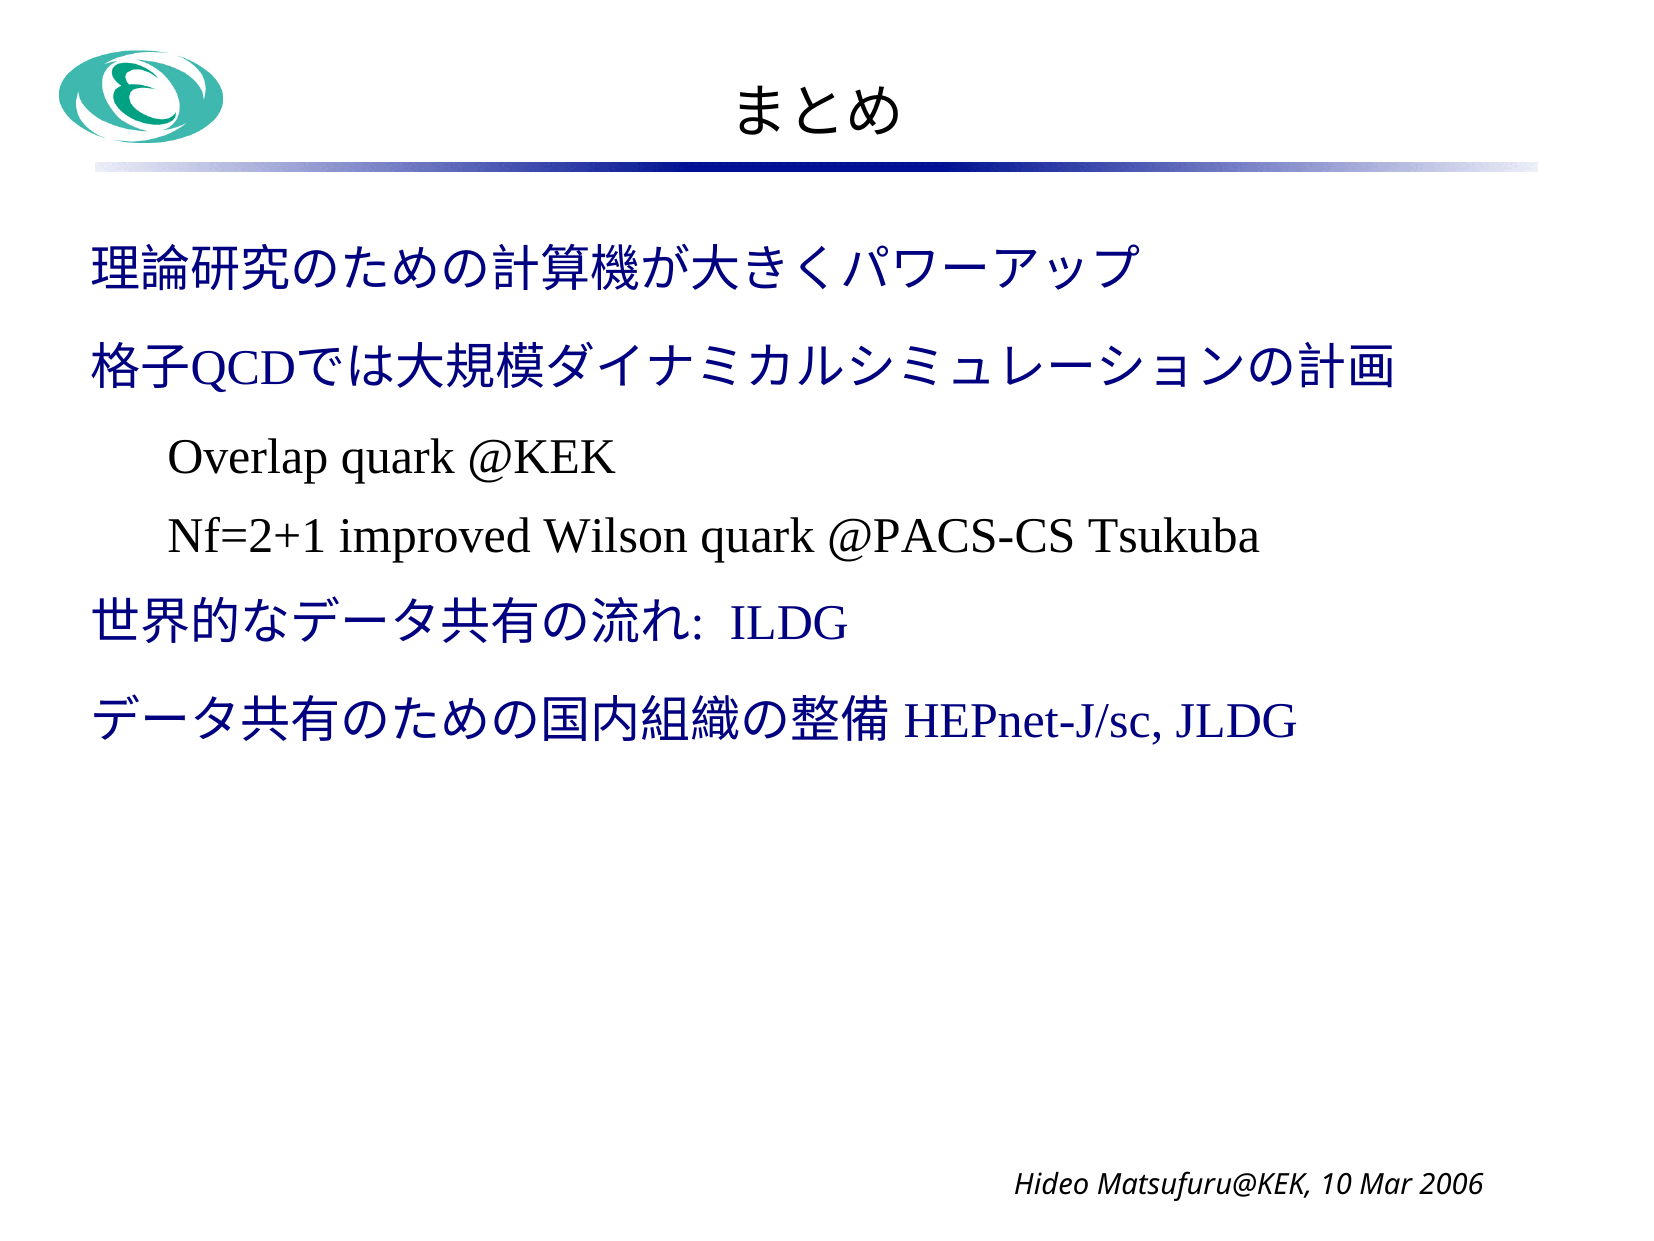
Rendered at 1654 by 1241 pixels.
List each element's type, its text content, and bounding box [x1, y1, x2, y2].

title まとめ [186, 56, 1447, 164]
picture [52, 41, 230, 152]
list 理論研究のための計算機が大きくパワーアップ 格子QCDでは大規模ダイナミカルシミュレーションの計画 Overlap quark @KEK Nf=2+1 improved Wilson quark @PACS-CS Tsukuba 世界的なデータ共有の流れ: ILDG データ共有のための国内組織の整備 HEPnet-J/sc, JLDG [72, 232, 1573, 1023]
picture [95, 162, 1538, 172]
